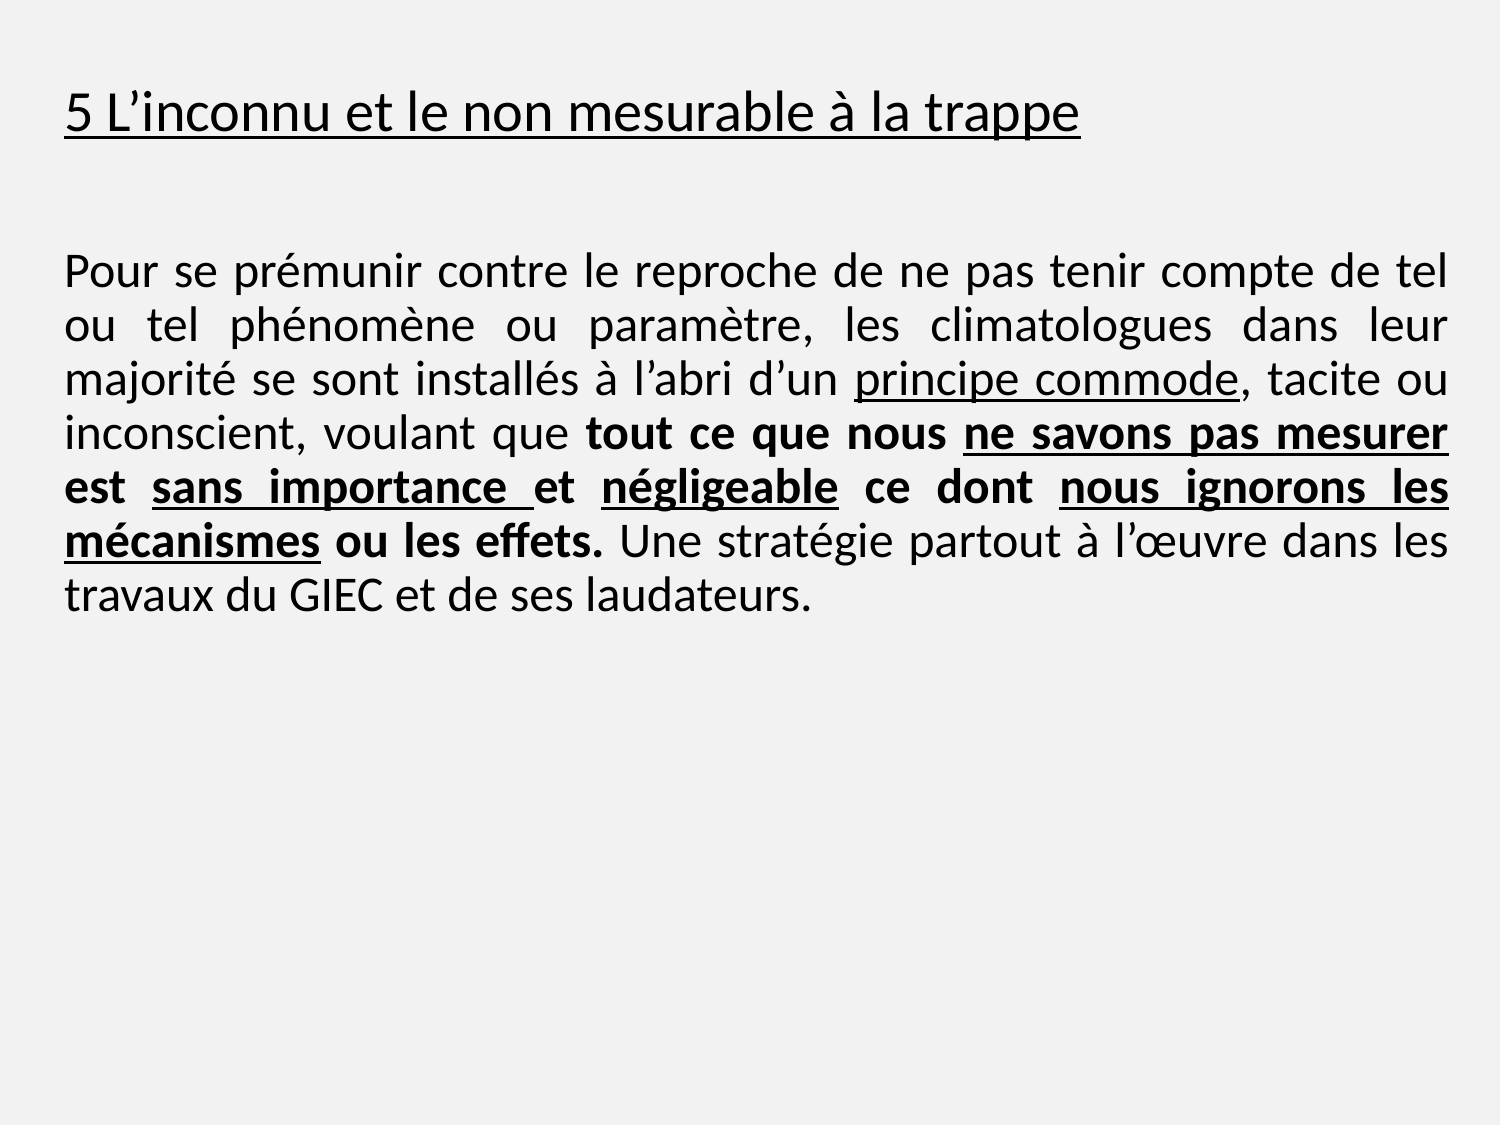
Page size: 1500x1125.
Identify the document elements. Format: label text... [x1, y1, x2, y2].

list 5 L’inconnu et le non mesurable à la trappe Pour se prémunir contre le reproche de ne pas tenir compte de tel ou tel phénomène ou paramètre, les climatologues dans leur majorité se sont installés à l’abri d’un principe commode, tacite ou inconscient, voulant que tout ce que nous ne savons pas mesurer est sans importance et négligeable ce dont nous ignorons les mécanismes ou les effets. Une stratégie partout à l’œuvre dans les travaux du GIEC et de ses laudateurs. [49, 74, 1464, 956]
